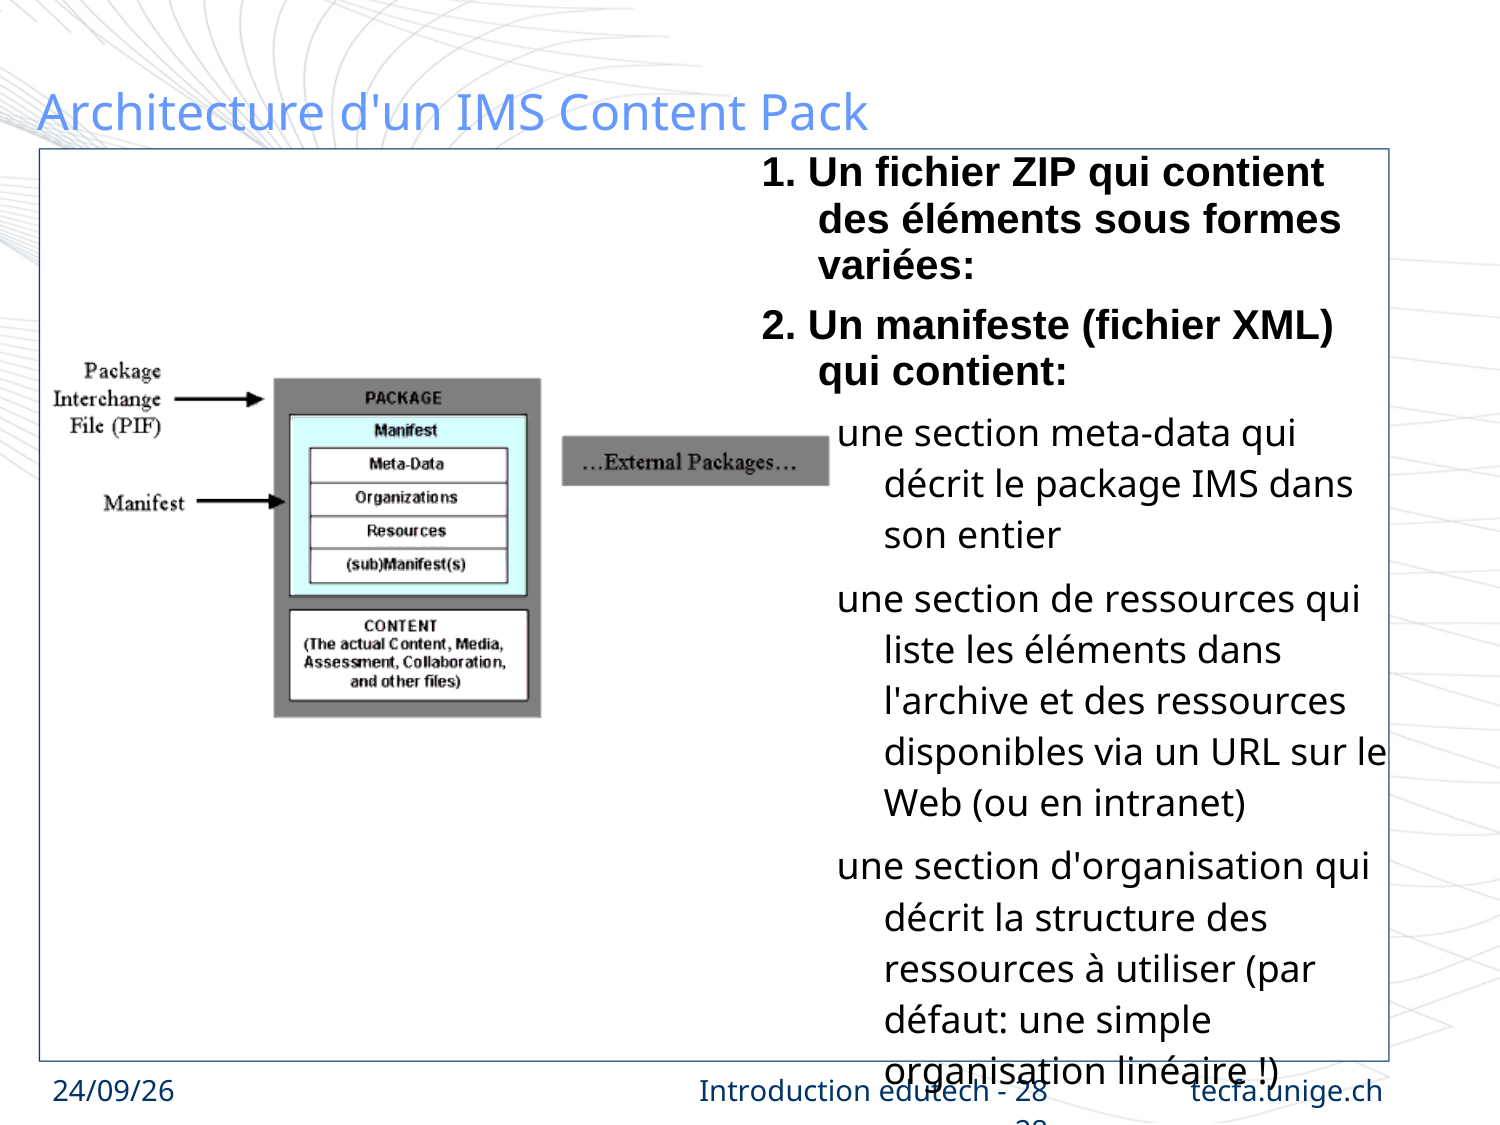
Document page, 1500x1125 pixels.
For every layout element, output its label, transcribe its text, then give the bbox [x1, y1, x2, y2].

picture [0, 0, 1500, 1123]
list 1. Un fichier ZIP qui contient des éléments sous formes variées: 2. Un manifeste (fichier XML) qui contient: une section meta-data qui décrit le package IMS dans son entier une section de ressources qui liste les éléments dans l'archive et des ressources disponibles via un URL sur le Web (ou en intranet) une section d'organisation qui décrit la structure des ressources à utiliser (par défaut: une simple organisation linéaire !) [761, 148, 1396, 1045]
title Architecture d'un IMS Content Pack [37, 60, 1313, 161]
